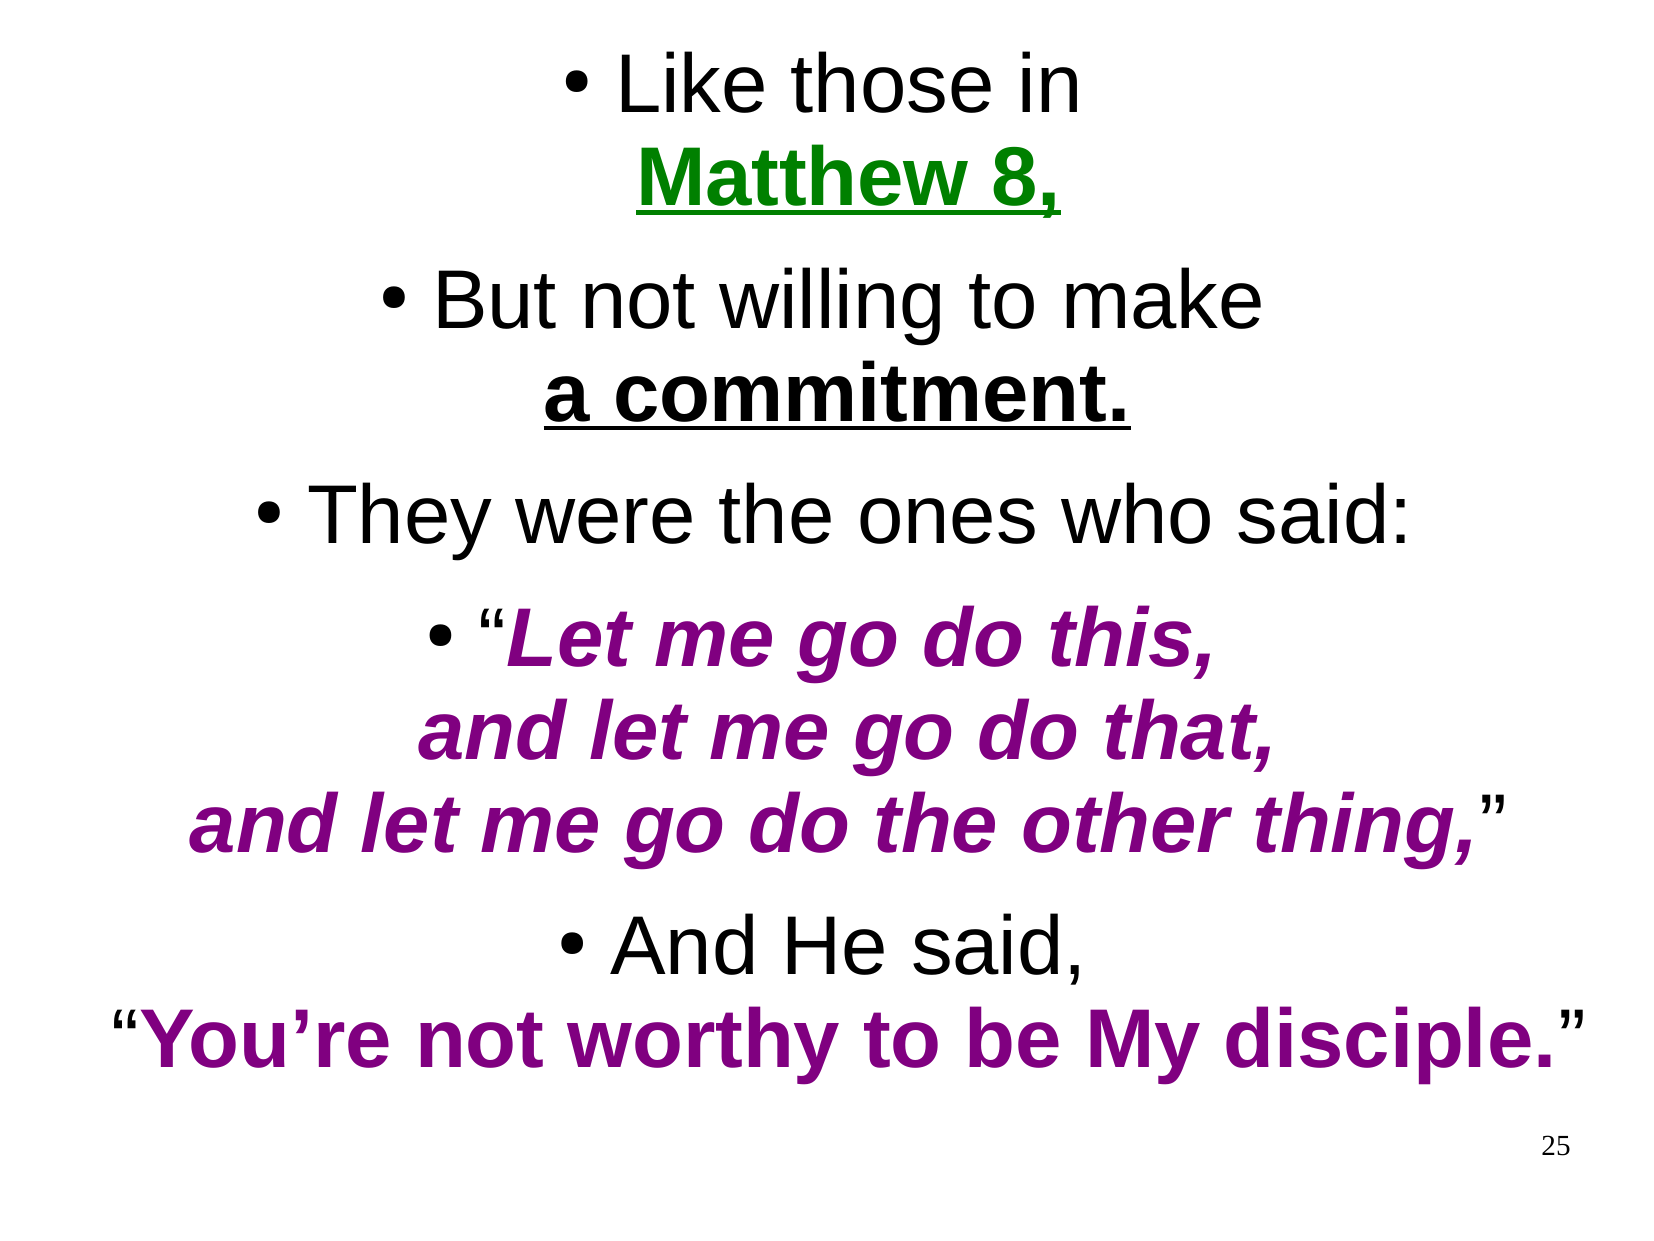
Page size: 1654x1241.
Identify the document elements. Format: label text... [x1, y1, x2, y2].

list Like those in Matthew 8, But not willing to make a commitment. They were the ones who said: “Let me go do this, and let me go do that, and let me go do the other thing,” And He said, “You’re not worthy to be My disciple.” [37, 37, 1613, 1201]
